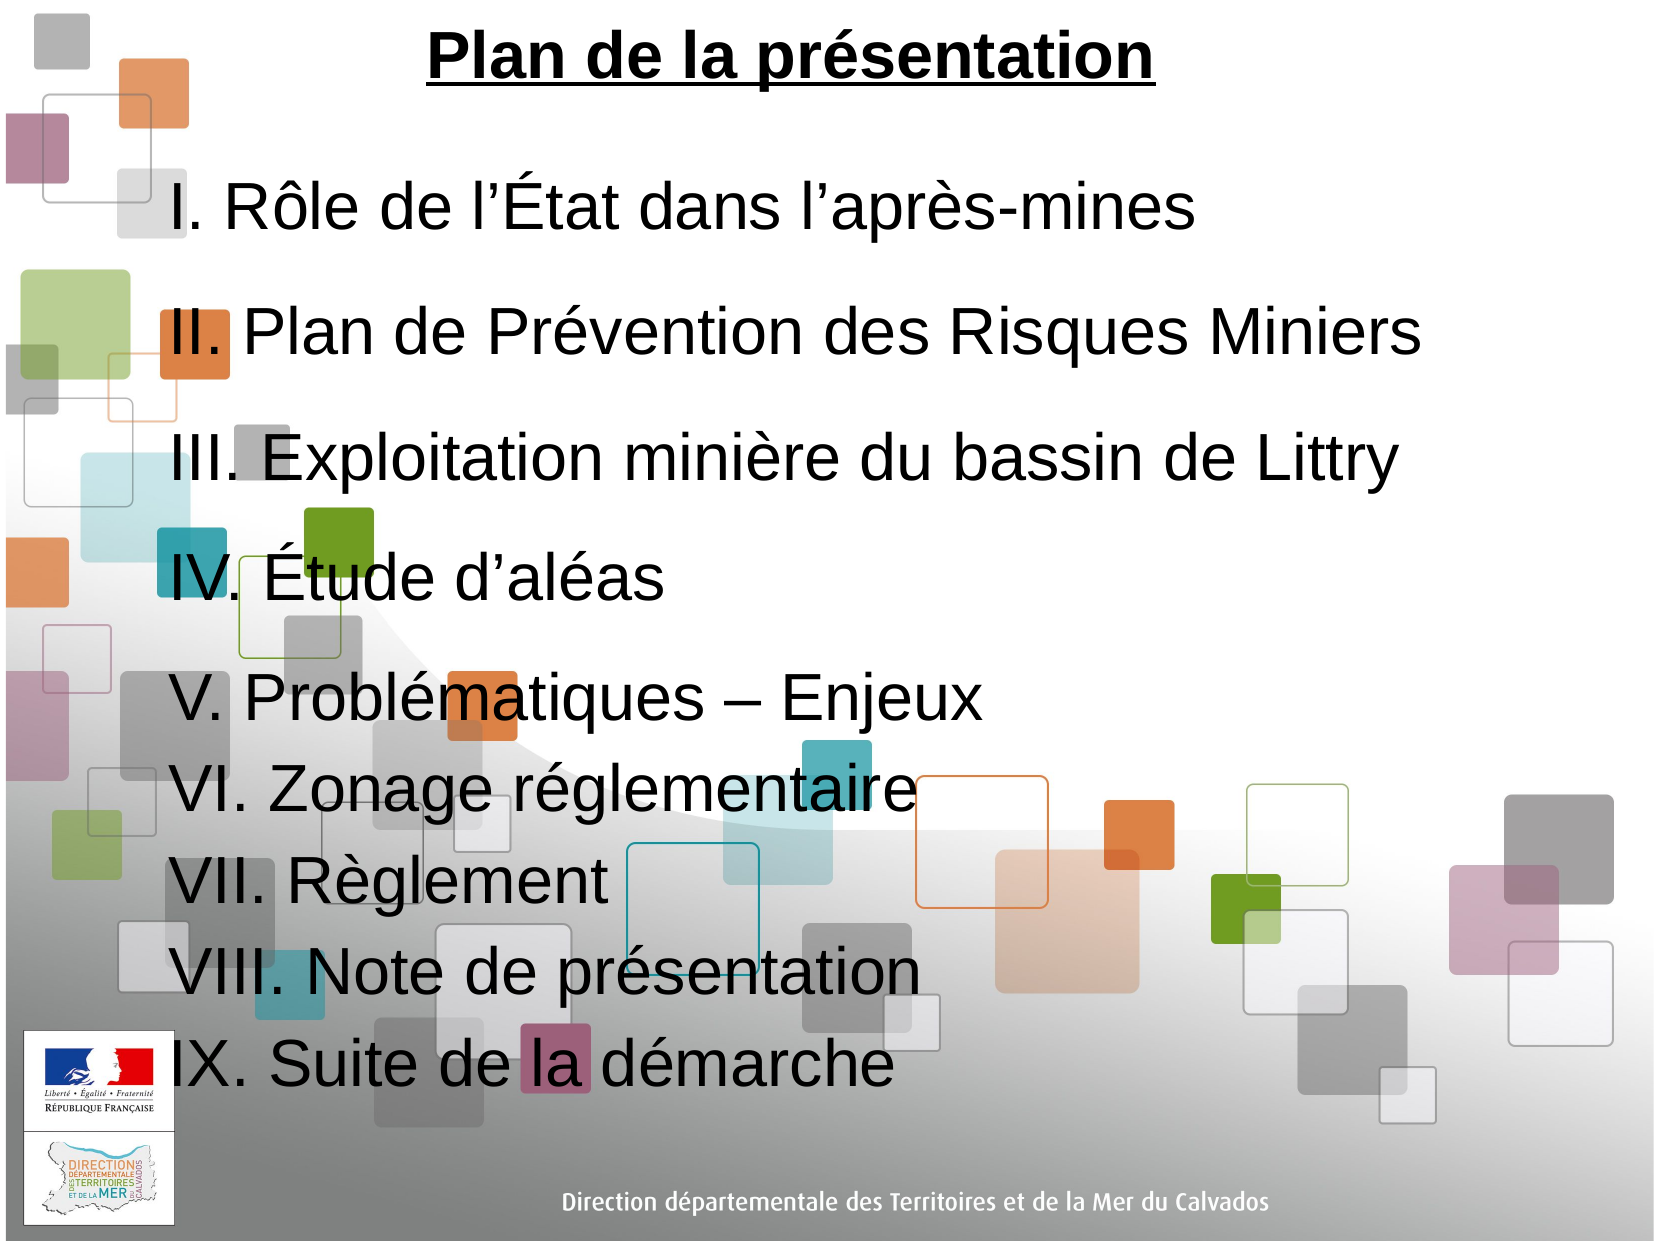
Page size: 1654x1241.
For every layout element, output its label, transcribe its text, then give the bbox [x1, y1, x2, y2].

picture [5, 3, 1654, 1241]
subtitle I. Rôle de l’État dans l’après-mines II. Plan de Prévention des Risques Miniers III. Exploitation minière du bassin de Littry IV. Étude d’aléas V. Problématiques – Enjeux VI. Zonage réglementaire VII. Règlement VIII. Note de présentation IX. Suite de la démarche [168, 169, 1654, 1101]
text_box Plan de la présentation [307, 3, 1276, 107]
